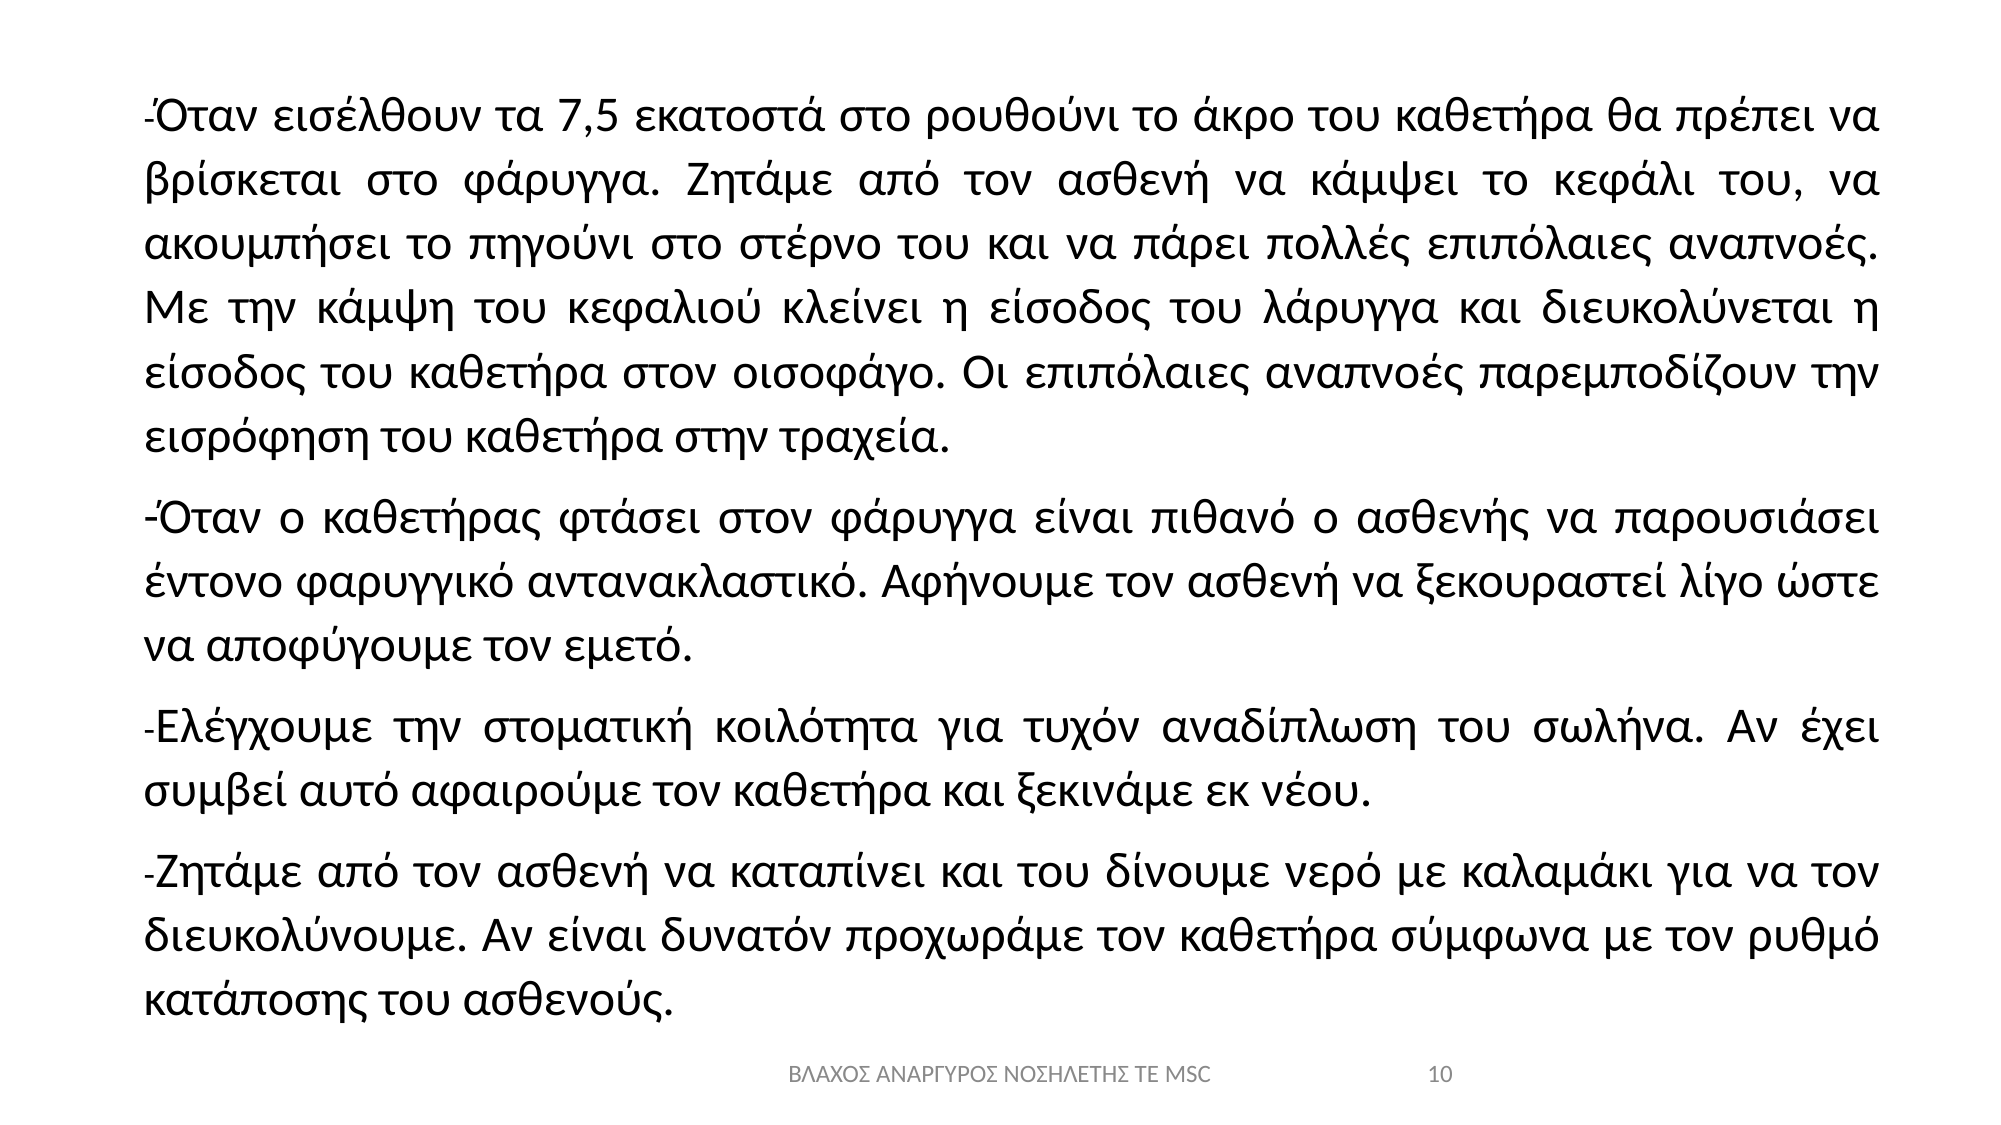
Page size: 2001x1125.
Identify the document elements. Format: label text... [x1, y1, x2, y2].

text_box -Όταν εισέλθουν τα 7,5 εκατοστά στο ρουθούνι το άκρο του καθετήρα θα πρέπει να βρίσκεται στο φάρυγγα. Ζητάμε από τον ασθενή να κάμψει το κεφάλι του, να ακουμπήσει το πηγούνι στο στέρνο του και να πάρει πολλές επιπόλαιες αναπνοές. Με την κάμψη του κεφαλιού κλείνει η είσοδος του λάρυγγα και διευκολύνεται η είσοδος του καθετήρα στον οισοφάγο. Οι επιπόλαιες αναπνοές παρεμποδίζουν την εισρόφηση του καθετήρα στην τραχεία. -Όταν ο καθετήρας φτάσει στον φάρυγγα είναι πιθανό ο ασθενής να παρουσιάσει έντονο φαρυγγικό αντανακλαστικό. Αφήνουμε τον ασθενή να ξεκουραστεί λίγο ώστε να αποφύγουμε τον εμετό. -Ελέγχουμε την στοματική κοιλότητα για τυχόν αναδίπλωση του σωλήνα. Αν έχει συμβεί αυτό αφαιρούμε τον καθετήρα και ξεκινάμε εκ νέου. -Ζητάμε από τον ασθενή να καταπίνει και του δίνουμε νερό με καλαμάκι για να τον διευκολύνουμε. Αν είναι δυνατόν προχωράμε τον καθετήρα σύμφωνα με τον ρυθμό κατάποσης του ασθενούς. [128, 69, 1917, 1122]
